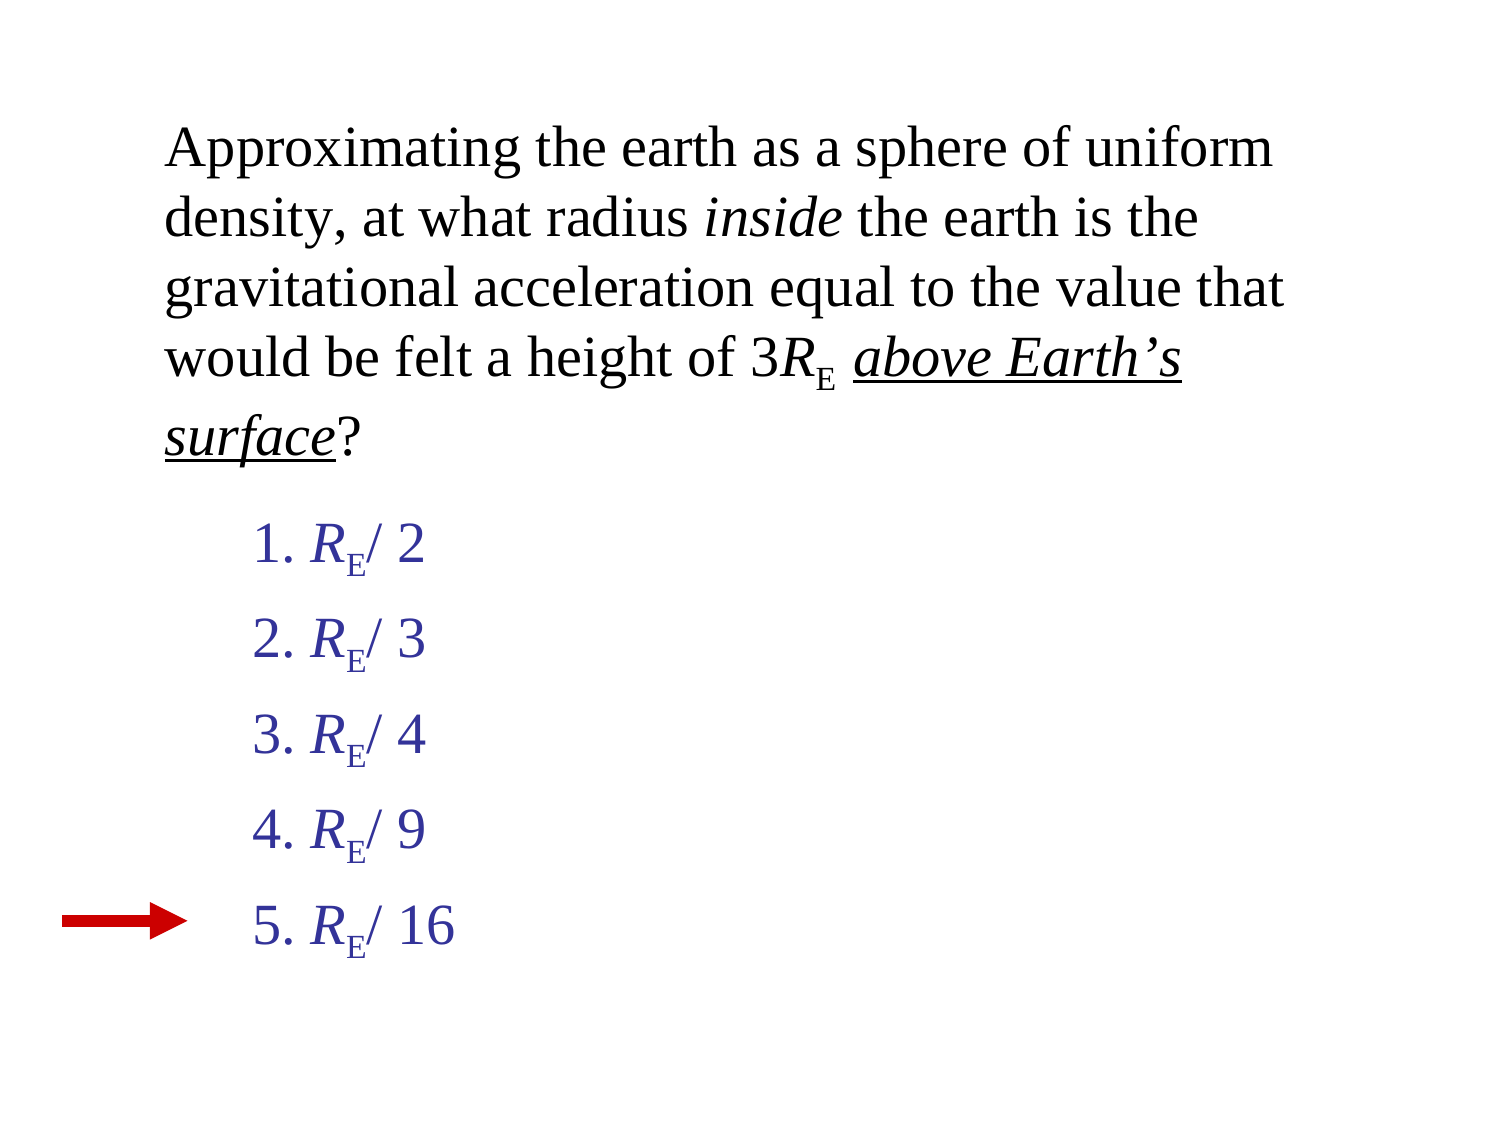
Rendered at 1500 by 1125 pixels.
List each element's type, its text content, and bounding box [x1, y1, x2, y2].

text_box Approximating the earth as a sphere of uniform density, at what radius inside the earth is the gravitational acceleration equal to the value that would be felt a height of 3RE above Earth’s surface? [149, 99, 1313, 476]
text_box 1. RE/ 2 2. RE/ 3 3. RE/ 4 4. RE/ 9 5. RE/ 16 [237, 480, 1276, 974]
